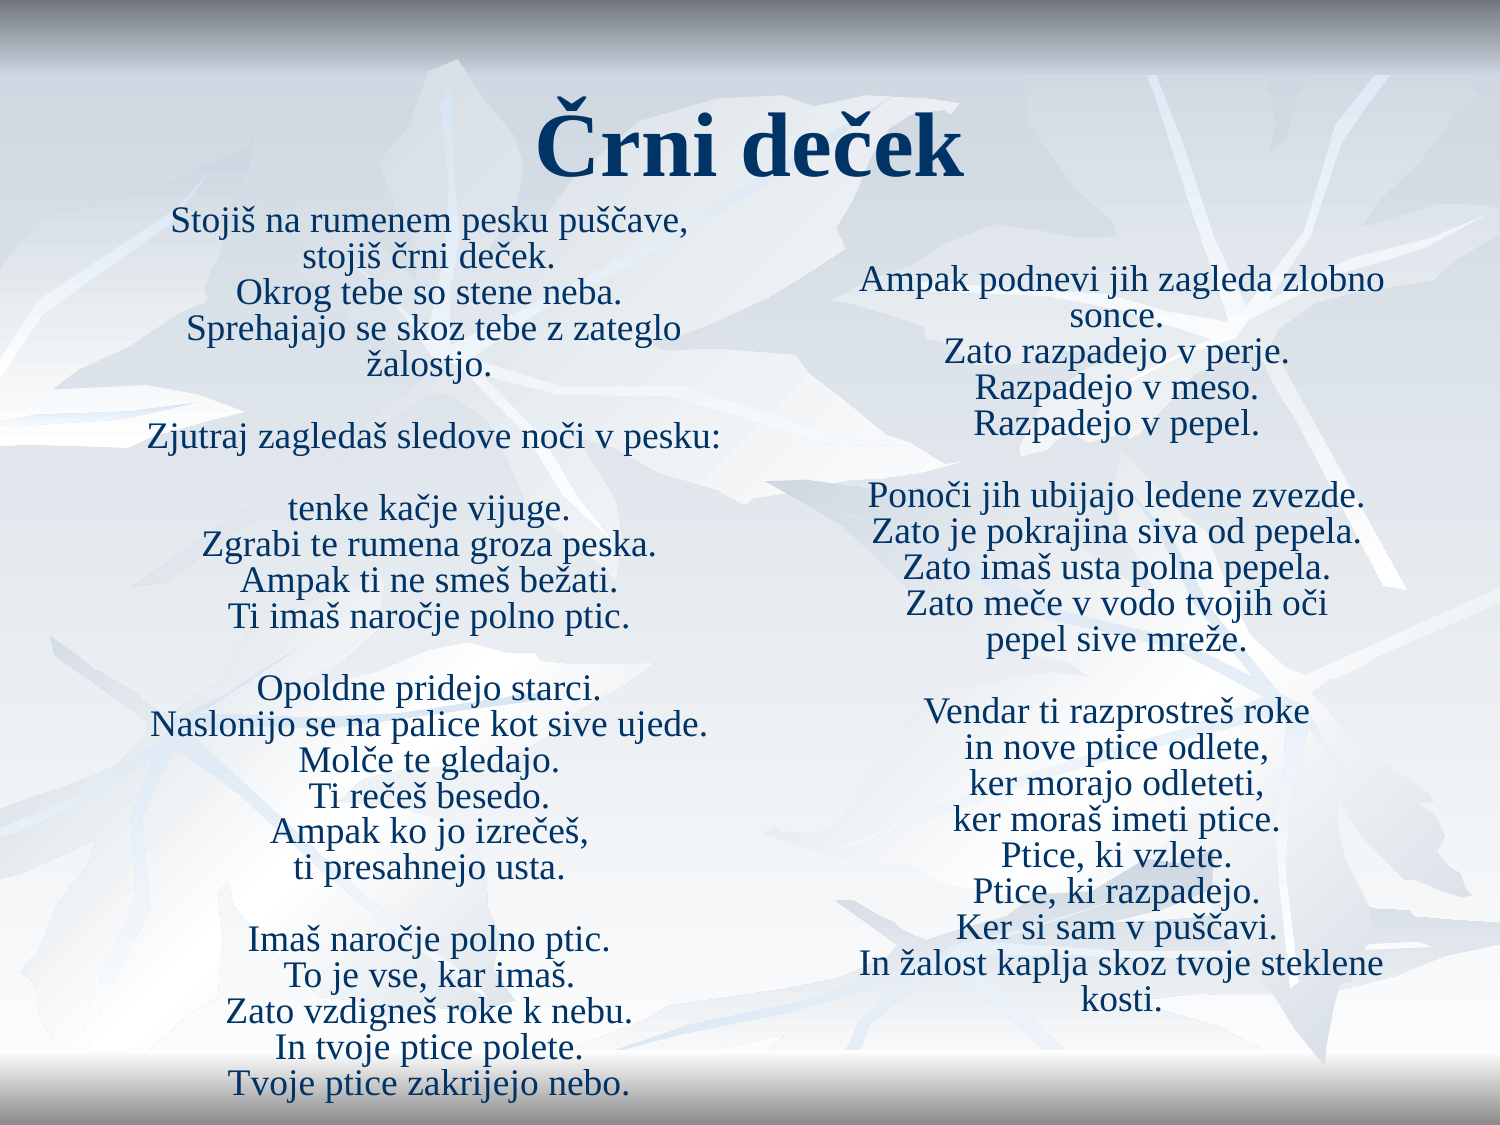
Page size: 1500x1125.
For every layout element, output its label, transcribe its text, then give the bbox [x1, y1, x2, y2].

list Ampak podnevi jih zagleda zlobno sonce. Zato razpadejo v perje. Razpadejo v meso. Razpadejo v pepel. Ponoči jih ubijajo ledene zvezde. Zato je pokrajina siva od pepela. Zato imaš usta polna pepela. Zato meče v vodo tvojih oči pepel sive mreže. Vendar ti razprostreš roke in nove ptice odlete, ker morajo odleteti, ker moraš imeti ptice. Ptice, ki vzlete. Ptice, ki razpadejo. Ker si sam v puščavi. In žalost kaplja skoz tvoje steklene kosti. [762, 255, 1425, 1125]
list Stojiš na rumenem pesku puščave, stojiš črni deček. Okrog tebe so stene neba. Sprehajajo se skoz tebe z zateglo žalostjo. Zjutraj zagledaš sledove noči v pesku: tenke kačje vijuge. Zgrabi te rumena groza peska. Ampak ti ne smeš bežati. Ti imaš naročje polno ptic. Opoldne pridejo starci. Naslonijo se na palice kot sive ujede. Molče te gledajo. Ti rečeš besedo. Ampak ko jo izrečeš, ti presahnejo usta. Imaš naročje polno ptic. To je vse, kar imaš. Zato vzdigneš roke k nebu. In tvoje ptice polete. Tvoje ptice zakrijejo nebo. [75, 196, 738, 1125]
title Črni deček [75, 45, 1425, 234]
